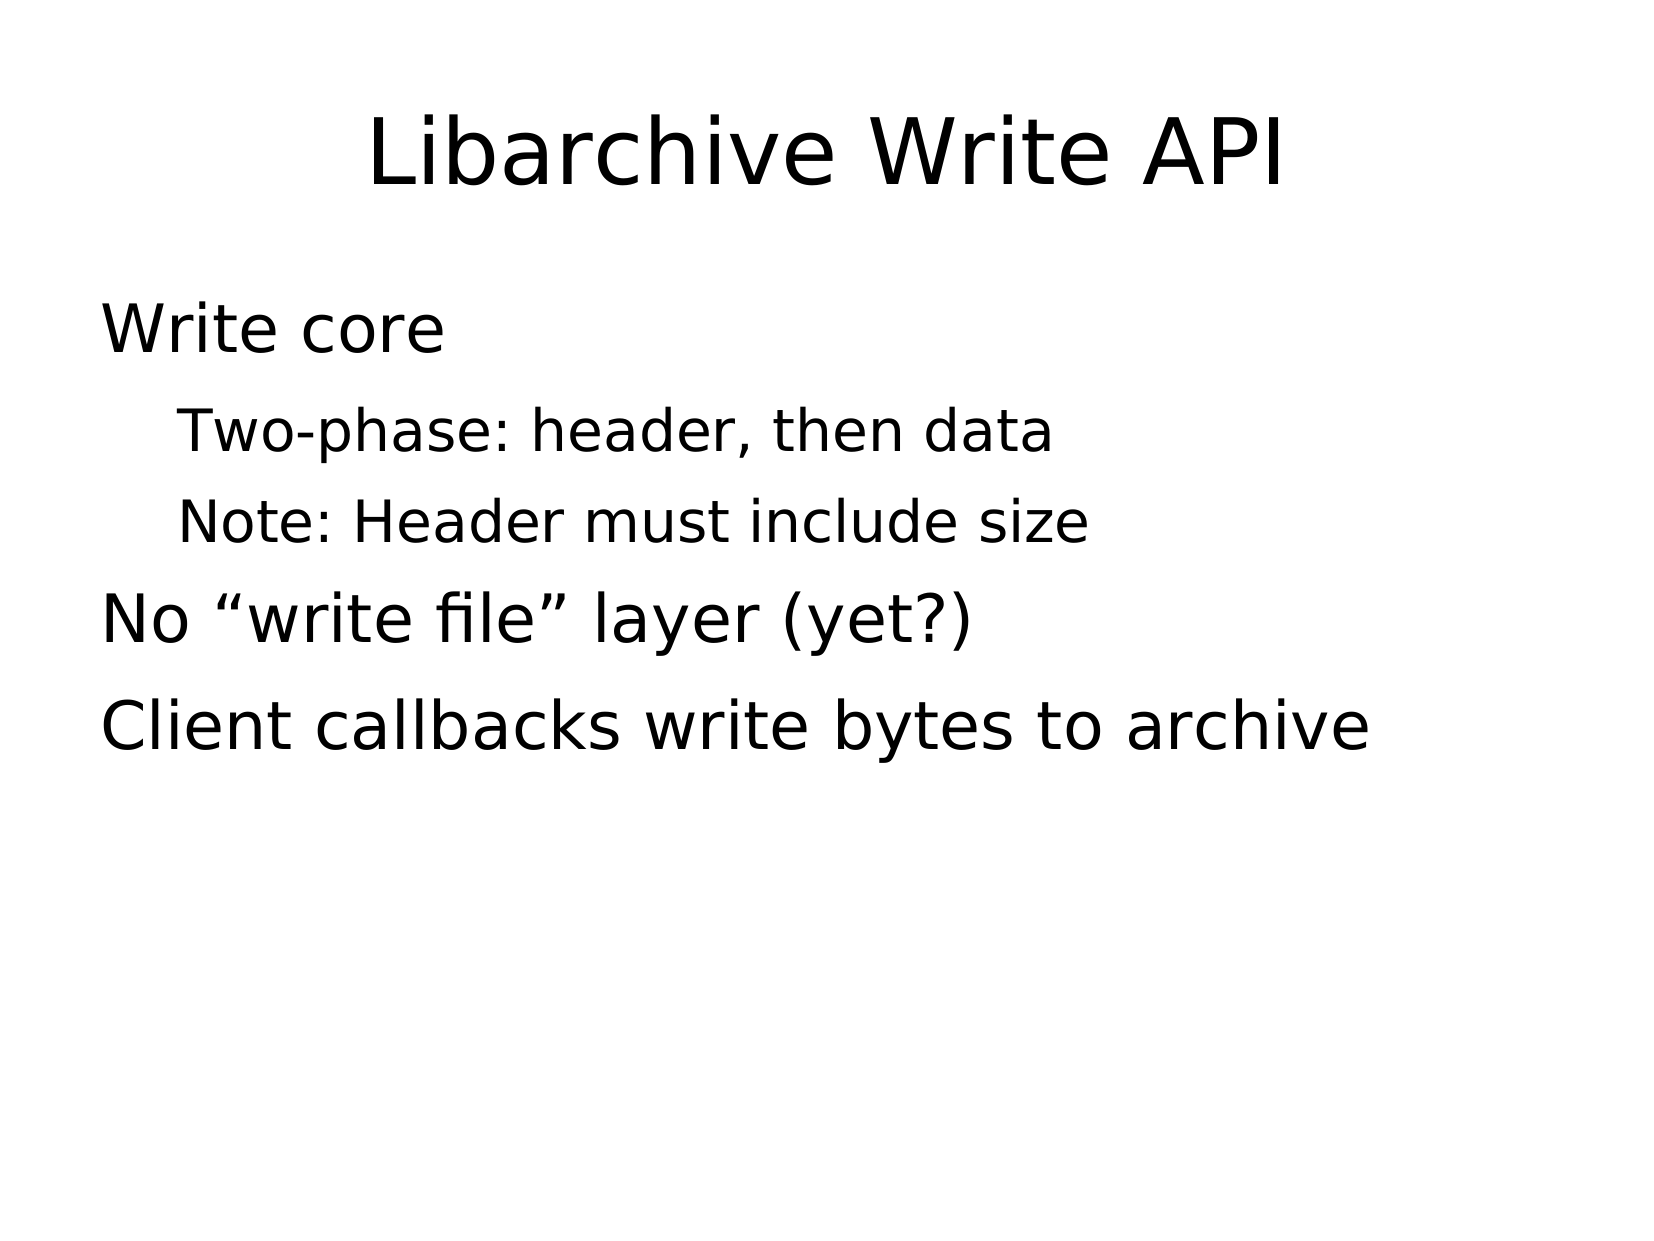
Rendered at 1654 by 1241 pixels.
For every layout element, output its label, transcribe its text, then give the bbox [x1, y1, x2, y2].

title Libarchive Write API [82, 49, 1571, 257]
list Write core Two-phase: header, then data Note: Header must include size No “write file” layer (yet?) Client callbacks write bytes to archive [82, 290, 1571, 1109]
